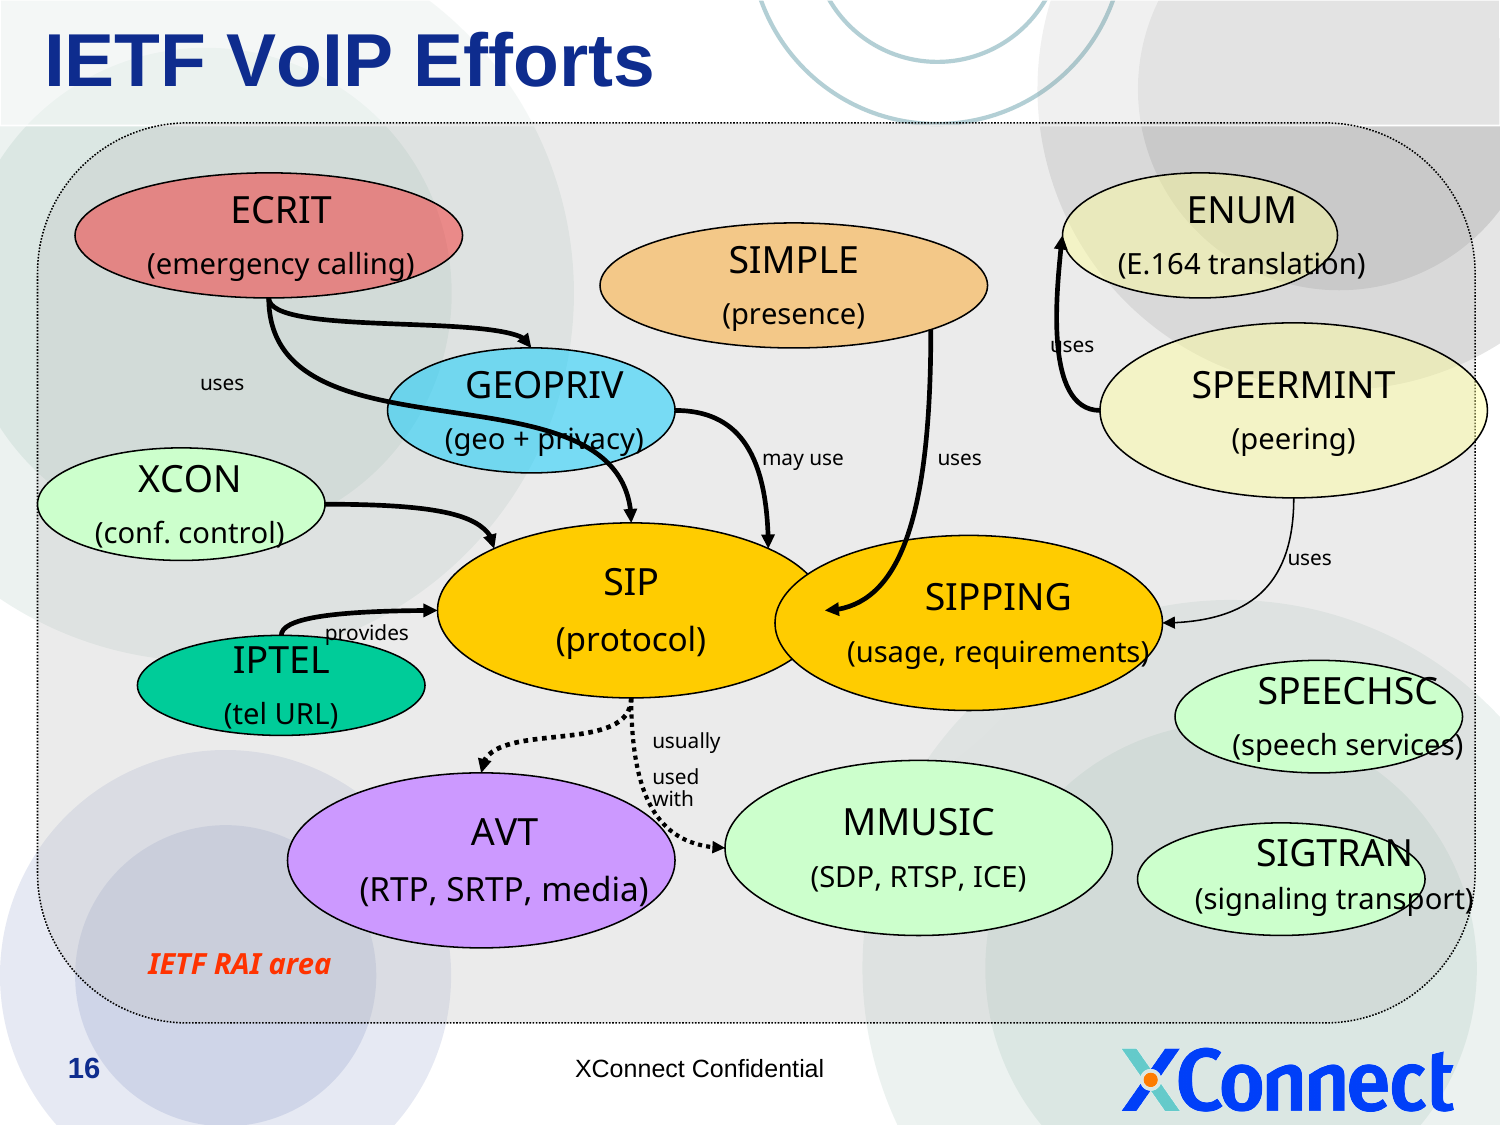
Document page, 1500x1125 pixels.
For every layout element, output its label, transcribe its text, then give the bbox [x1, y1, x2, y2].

text_box uses [1272, 535, 1348, 580]
text_box IPTEL (tel URL) [137, 635, 426, 736]
text_box uses [922, 435, 998, 480]
text_box IETF RAI area [133, 935, 347, 991]
text_box uses [1035, 322, 1110, 367]
text_box GEOPRIV (geo + privacy) [387, 405, 605, 473]
text_box ENUM (E.164 translation) [1062, 172, 1338, 298]
text_box MMUSIC (SDP, RTSP, ICE) [724, 760, 1113, 936]
text_box usually used with [637, 722, 758, 820]
text_box SIP (protocol) [437, 522, 808, 698]
text_box [37, 122, 1476, 622]
text_box SPEECHSC (speech services) [1175, 660, 1463, 773]
text_box ECRIT (emergency calling) [75, 172, 463, 298]
text_box SIGTRAN (signaling transport) [1137, 822, 1426, 936]
text_box [37, 442, 1476, 1023]
text_box uses [185, 360, 260, 405]
text_box [284, 621, 310, 636]
text_box provides [310, 610, 424, 655]
title IETF VoIP Efforts [29, 7, 1483, 114]
text_box [272, 310, 527, 399]
text_box XCON (conf. control) [37, 447, 325, 561]
picture [1116, 1042, 1459, 1118]
text_box [613, 413, 766, 547]
text_box SIPPING (usage, requirements) [774, 535, 1163, 711]
text_box SIMPLE (presence) [600, 222, 988, 348]
text_box SPEERMINT (peering) [1100, 322, 1488, 498]
text_box [1325, 260, 1334, 272]
text_box may use [747, 435, 859, 480]
text_box AVT (RTP, SRTP, media) [287, 772, 676, 948]
text_box GEOPRIV (geo + privacy) [389, 347, 675, 463]
